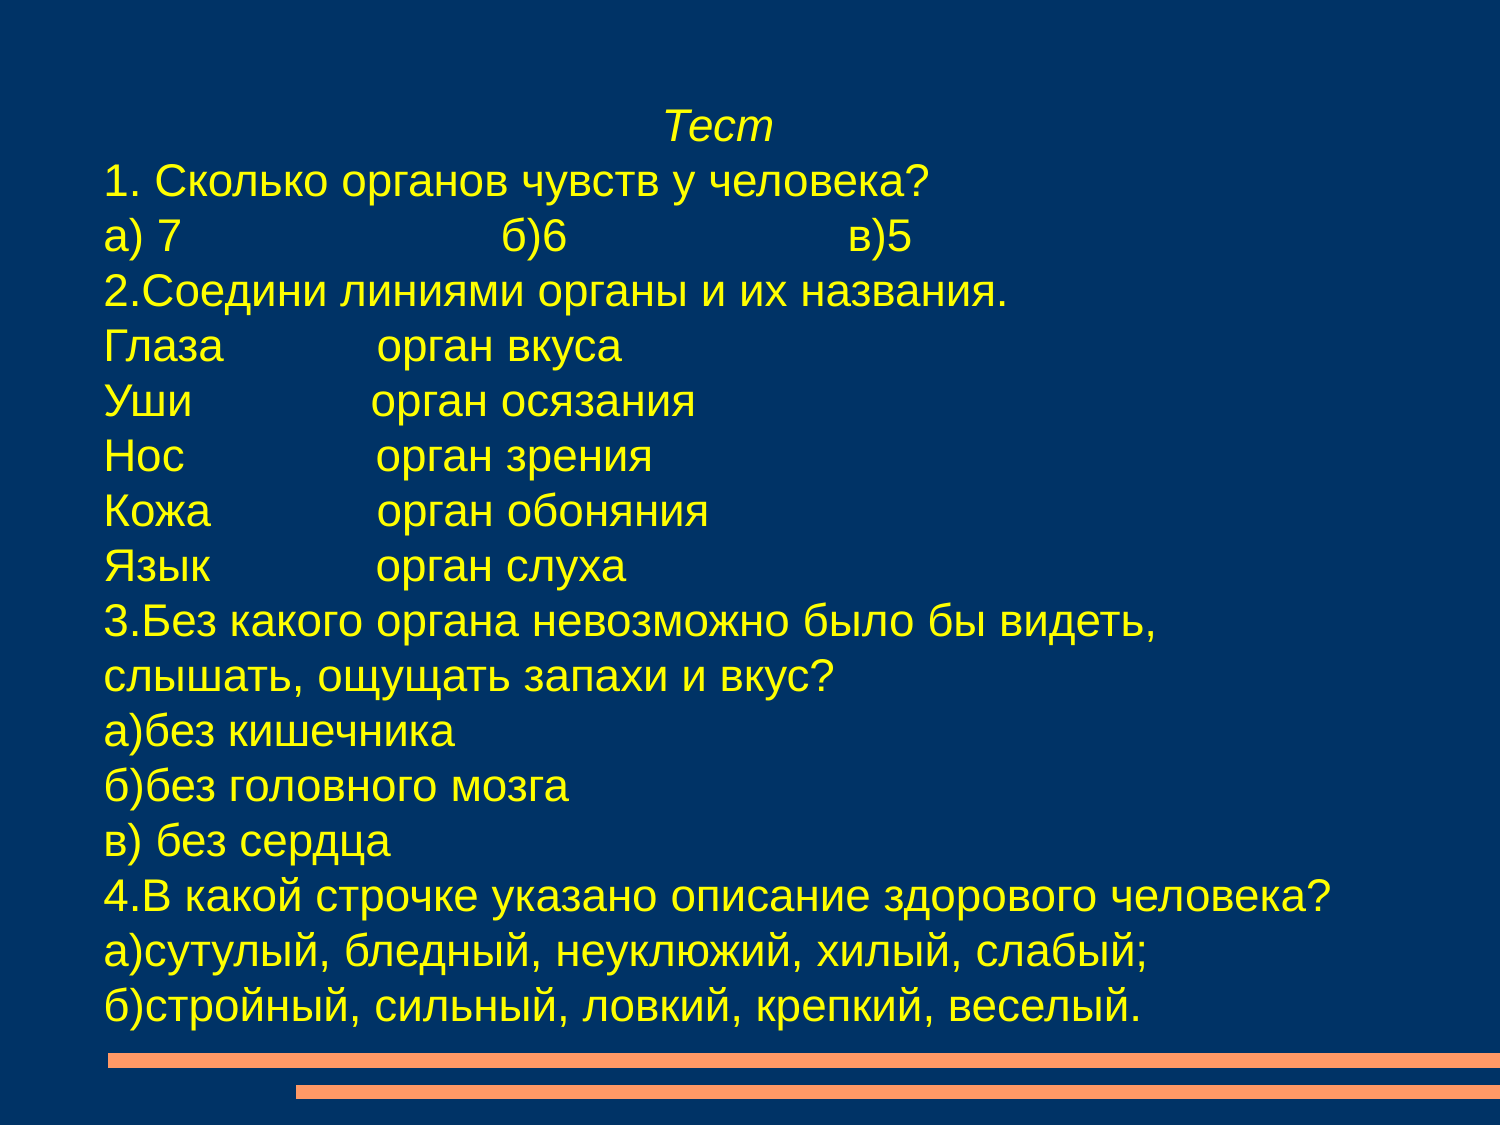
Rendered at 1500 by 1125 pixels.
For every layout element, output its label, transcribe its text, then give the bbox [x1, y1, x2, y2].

text_box Тест 1. Сколько органов чувств у человека? а) 7 б)6 в)5 2.Соедини линиями органы и их названия. Глаза орган вкуса Уши орган осязания Нос орган зрения Кожа орган обоняния Язык орган слуха 3.Без какого органа невозможно было бы видеть, слышать, ощущать запахи и вкус? а)без кишечника б)без головного мозга в) без сердца 4.В какой строчке указано описание здорового человека? а)сутулый, бледный, неуклюжий, хилый, слабый; б)стройный, сильный, ловкий, крепкий, веселый. [88, 88, 1359, 1125]
